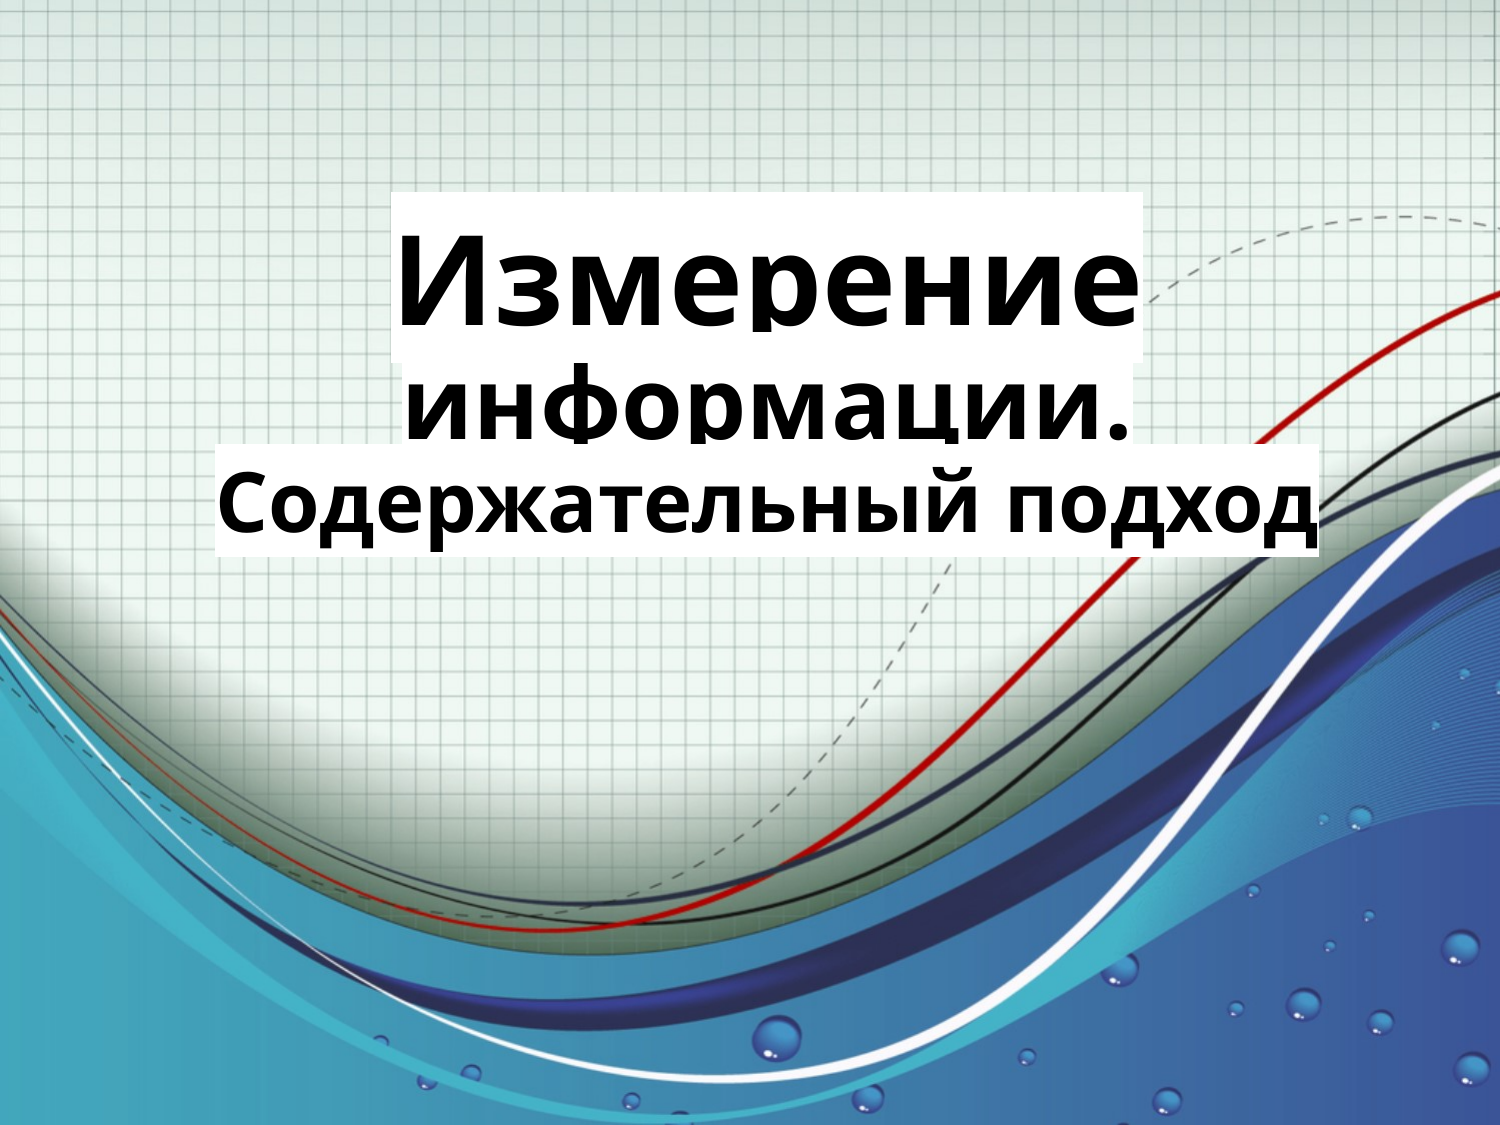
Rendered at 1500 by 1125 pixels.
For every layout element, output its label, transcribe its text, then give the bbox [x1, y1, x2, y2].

title Измерение информации. Содержательный подход [129, 336, 1405, 559]
picture [0, 0, 1500, 1125]
